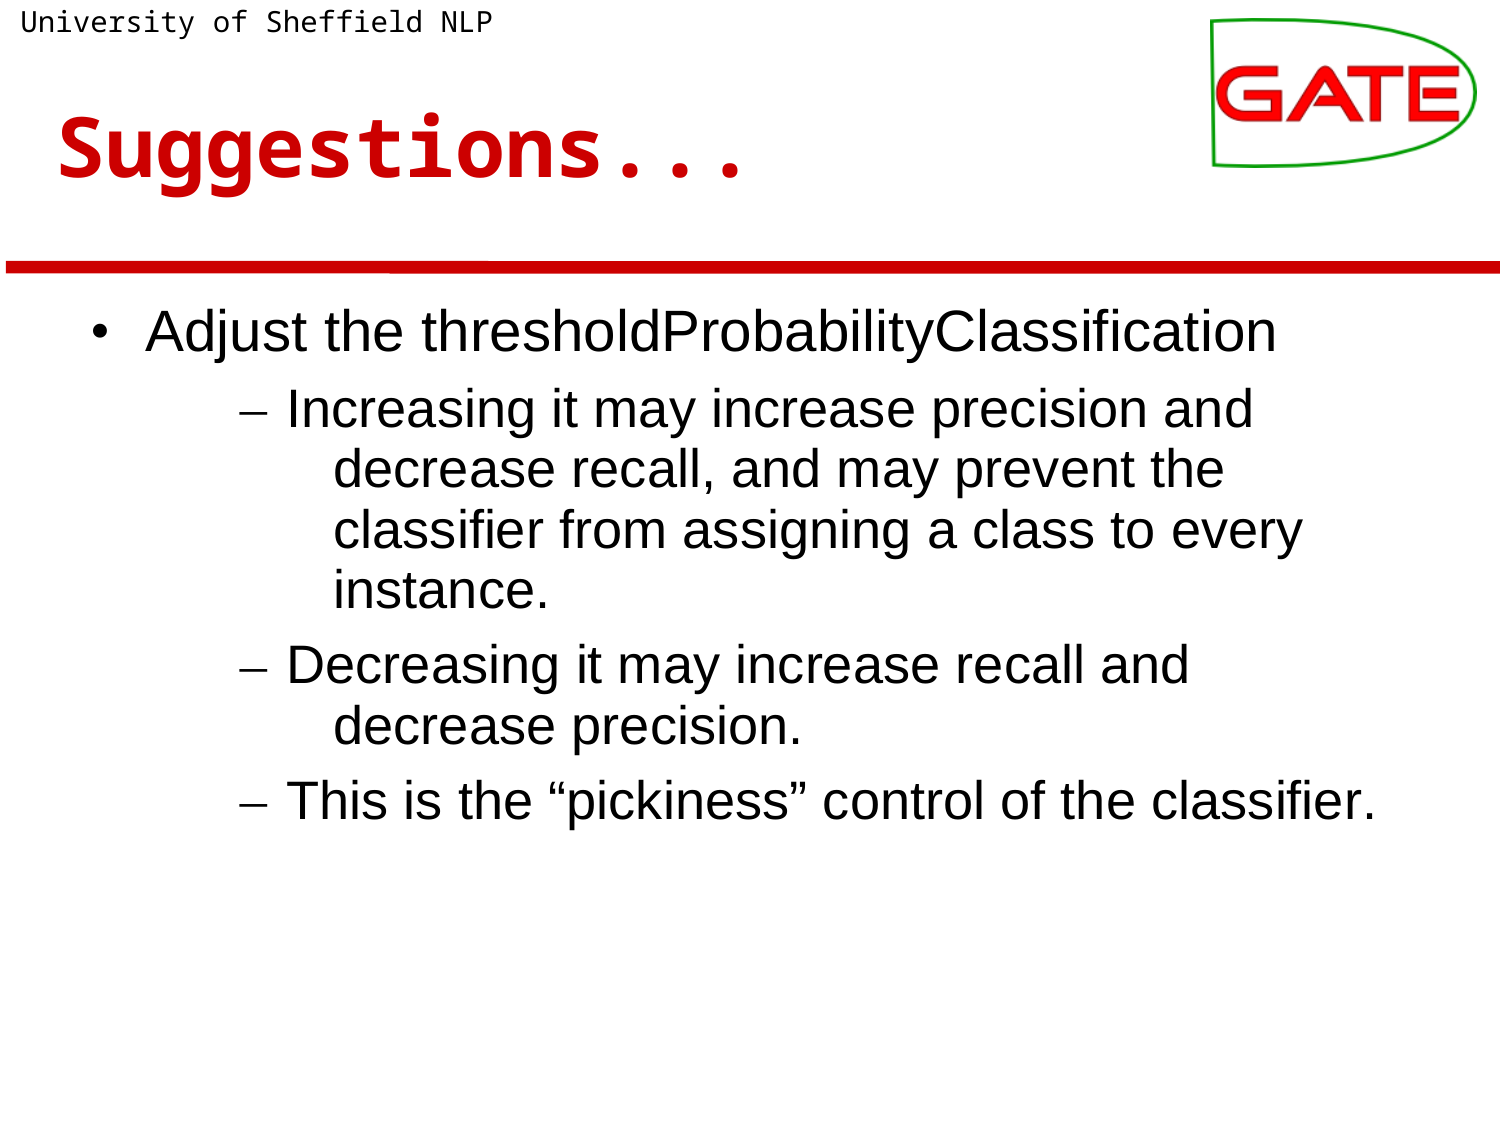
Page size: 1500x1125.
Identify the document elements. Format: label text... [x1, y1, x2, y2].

title Suggestions... [41, 37, 1391, 254]
list Adjust the thresholdProbabilityClassification Increasing it may increase precision and decrease recall, and may prevent the classifier from assigning a class to every instance. Decreasing it may increase recall and decrease precision. This is the “pickiness” control of the classifier. [74, 290, 1425, 1034]
picture [1210, 18, 1477, 168]
